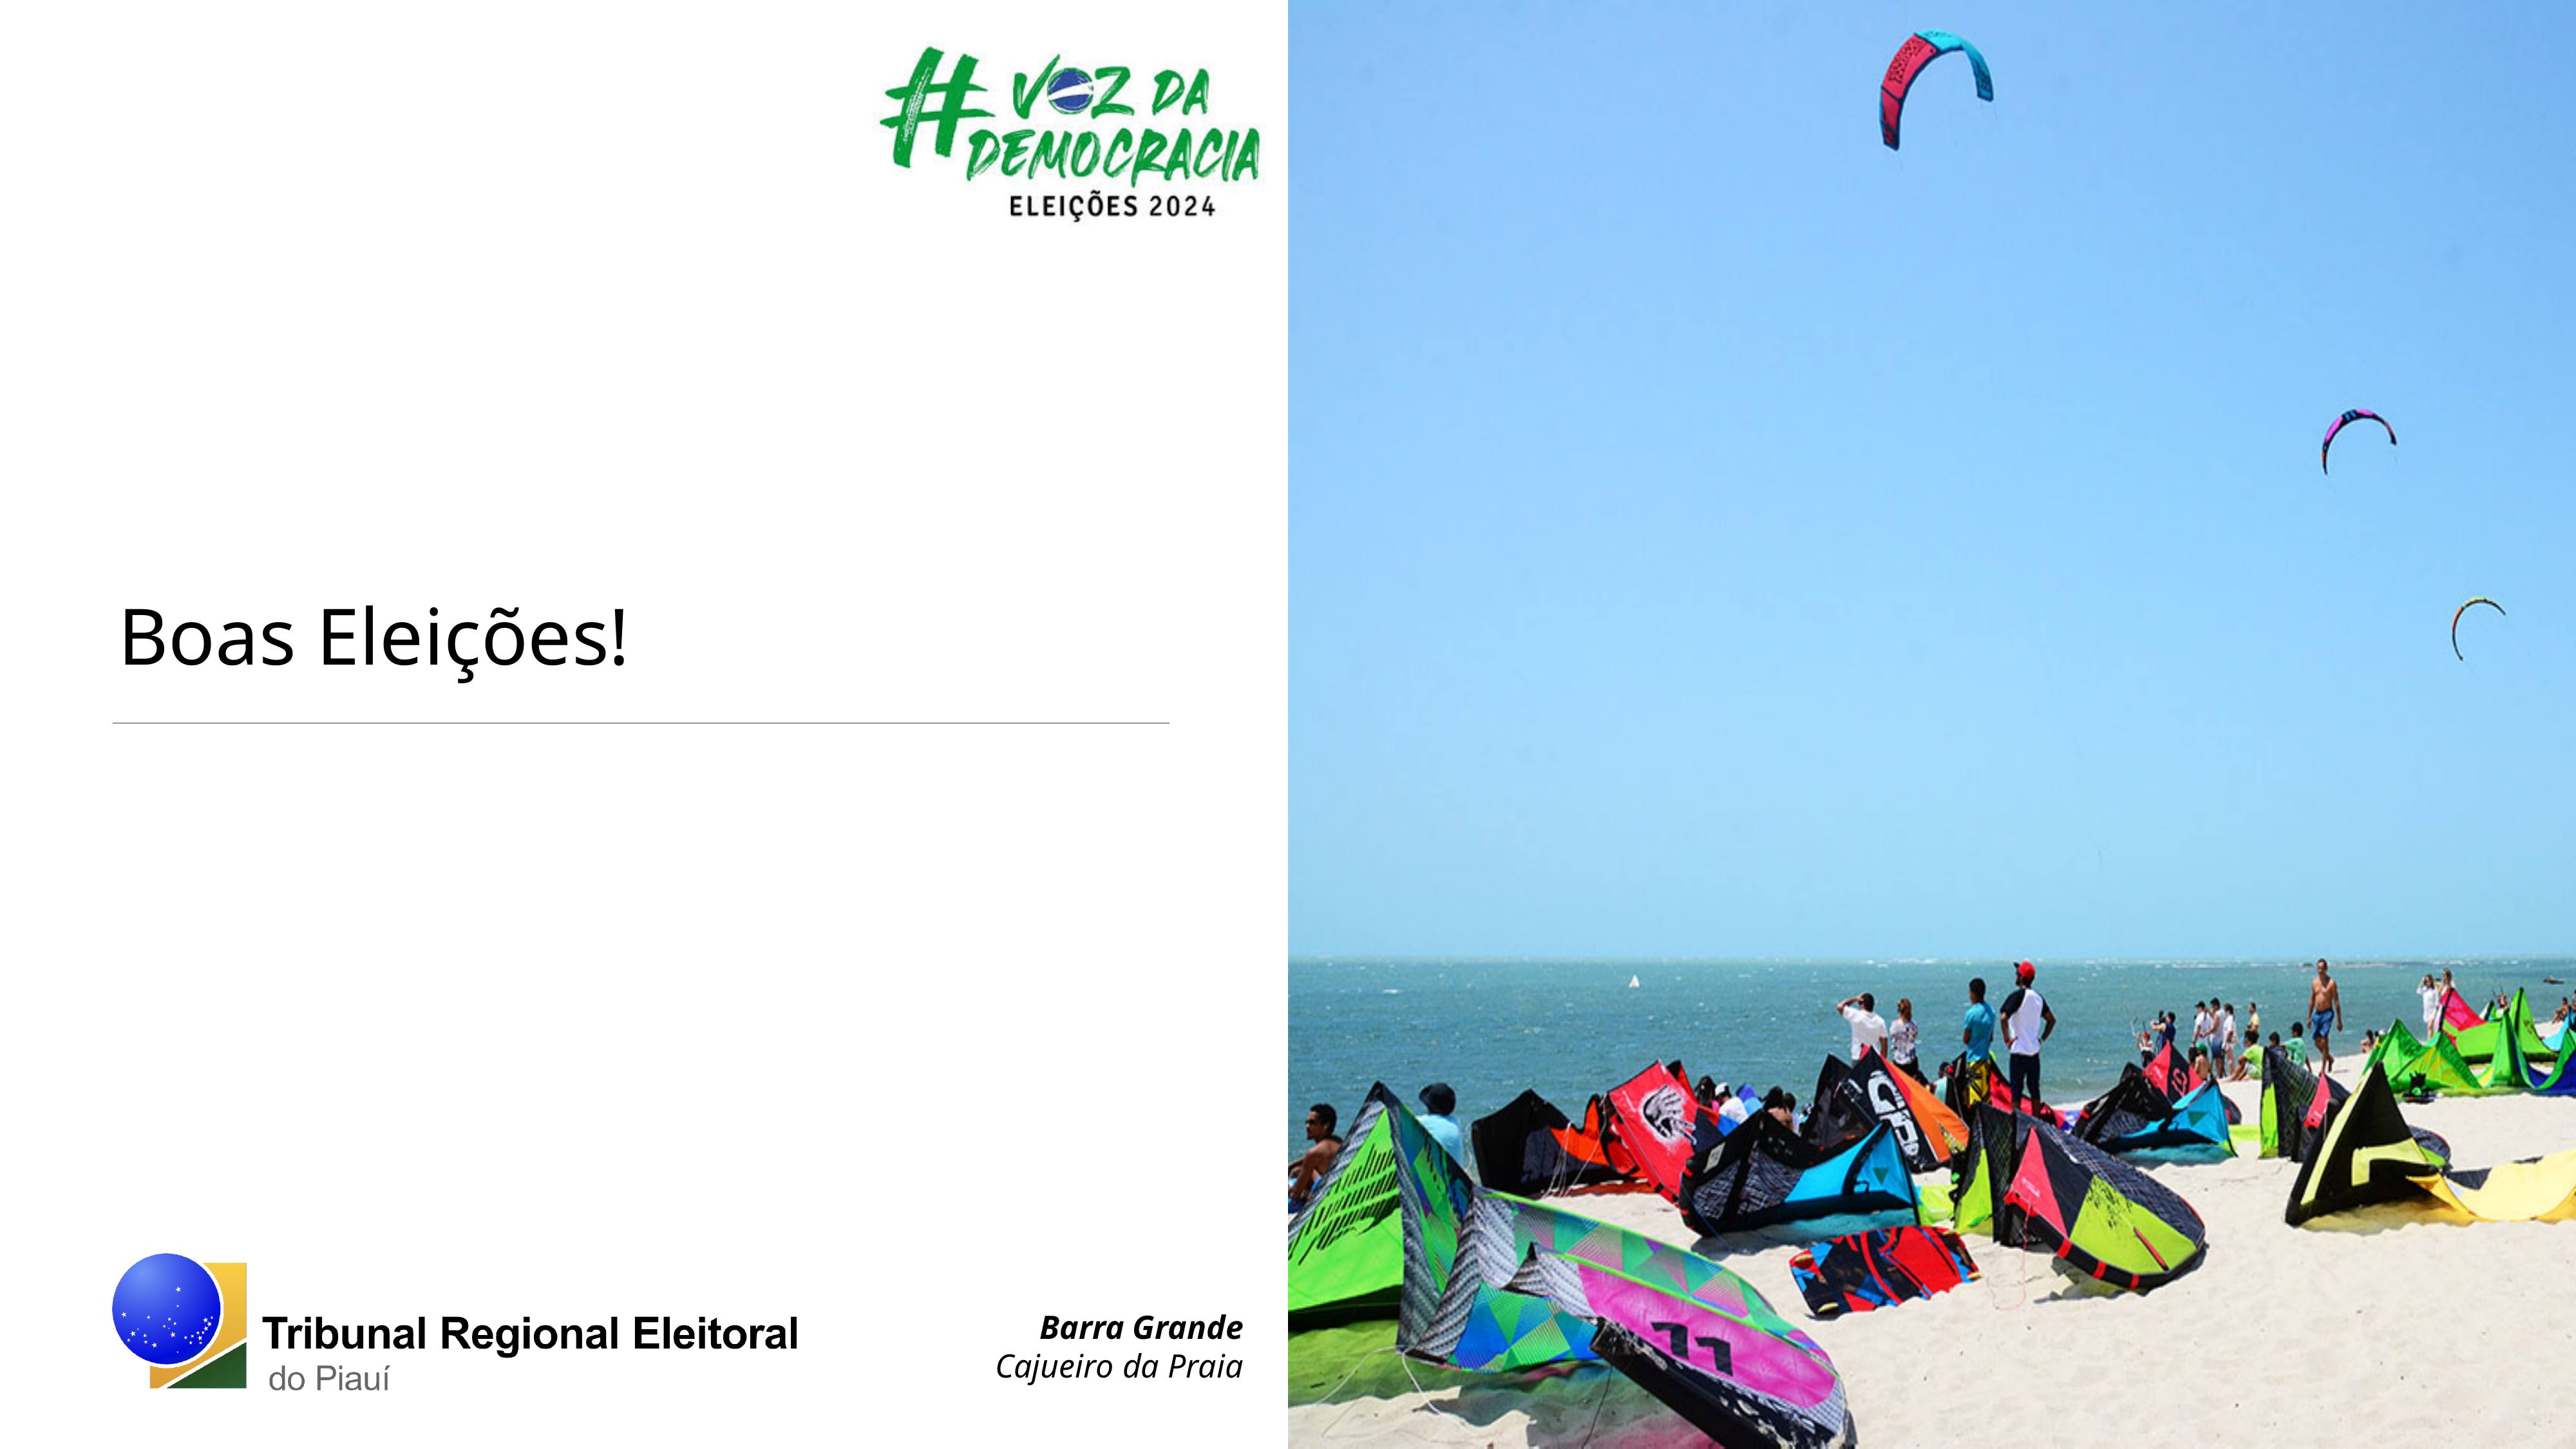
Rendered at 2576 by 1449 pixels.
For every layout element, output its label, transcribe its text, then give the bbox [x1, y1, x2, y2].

picture [1288, 0, 2576, 1449]
title Boas Eleições! [112, 213, 1170, 686]
picture [112, 1253, 797, 1390]
picture [873, 20, 1269, 234]
text_box Barra Grande Cajueiro da Praia [797, 1302, 1249, 1390]
